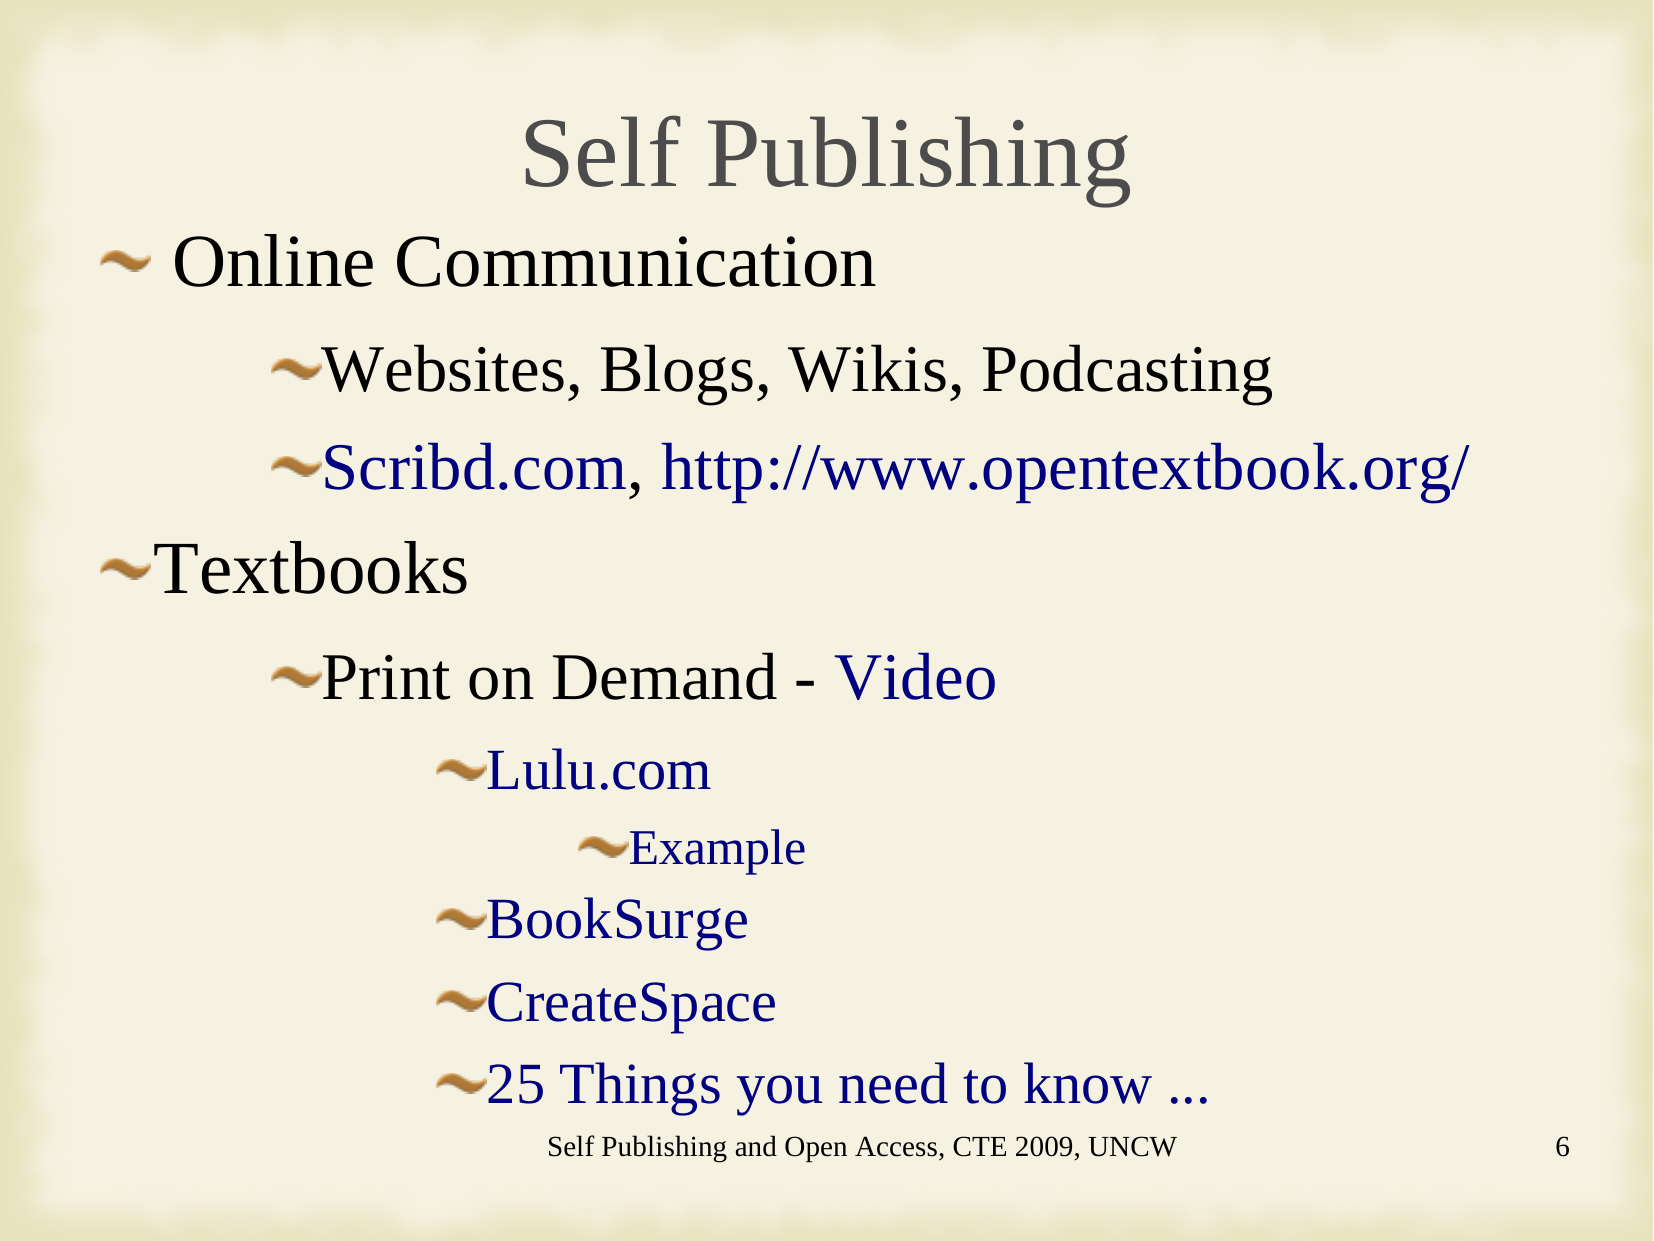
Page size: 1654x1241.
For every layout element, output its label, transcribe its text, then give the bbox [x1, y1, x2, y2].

picture [0, 0, 1654, 1241]
list Online Communication Websites, Blogs, Wikis, Podcasting Scribd.com, http://www.opentextbook.org/ Textbooks Print on Demand - Video Lulu.com Example BookSurge CreateSpace 25 Things you need to know ... [82, 219, 1571, 1136]
title Self Publishing [82, 56, 1571, 219]
